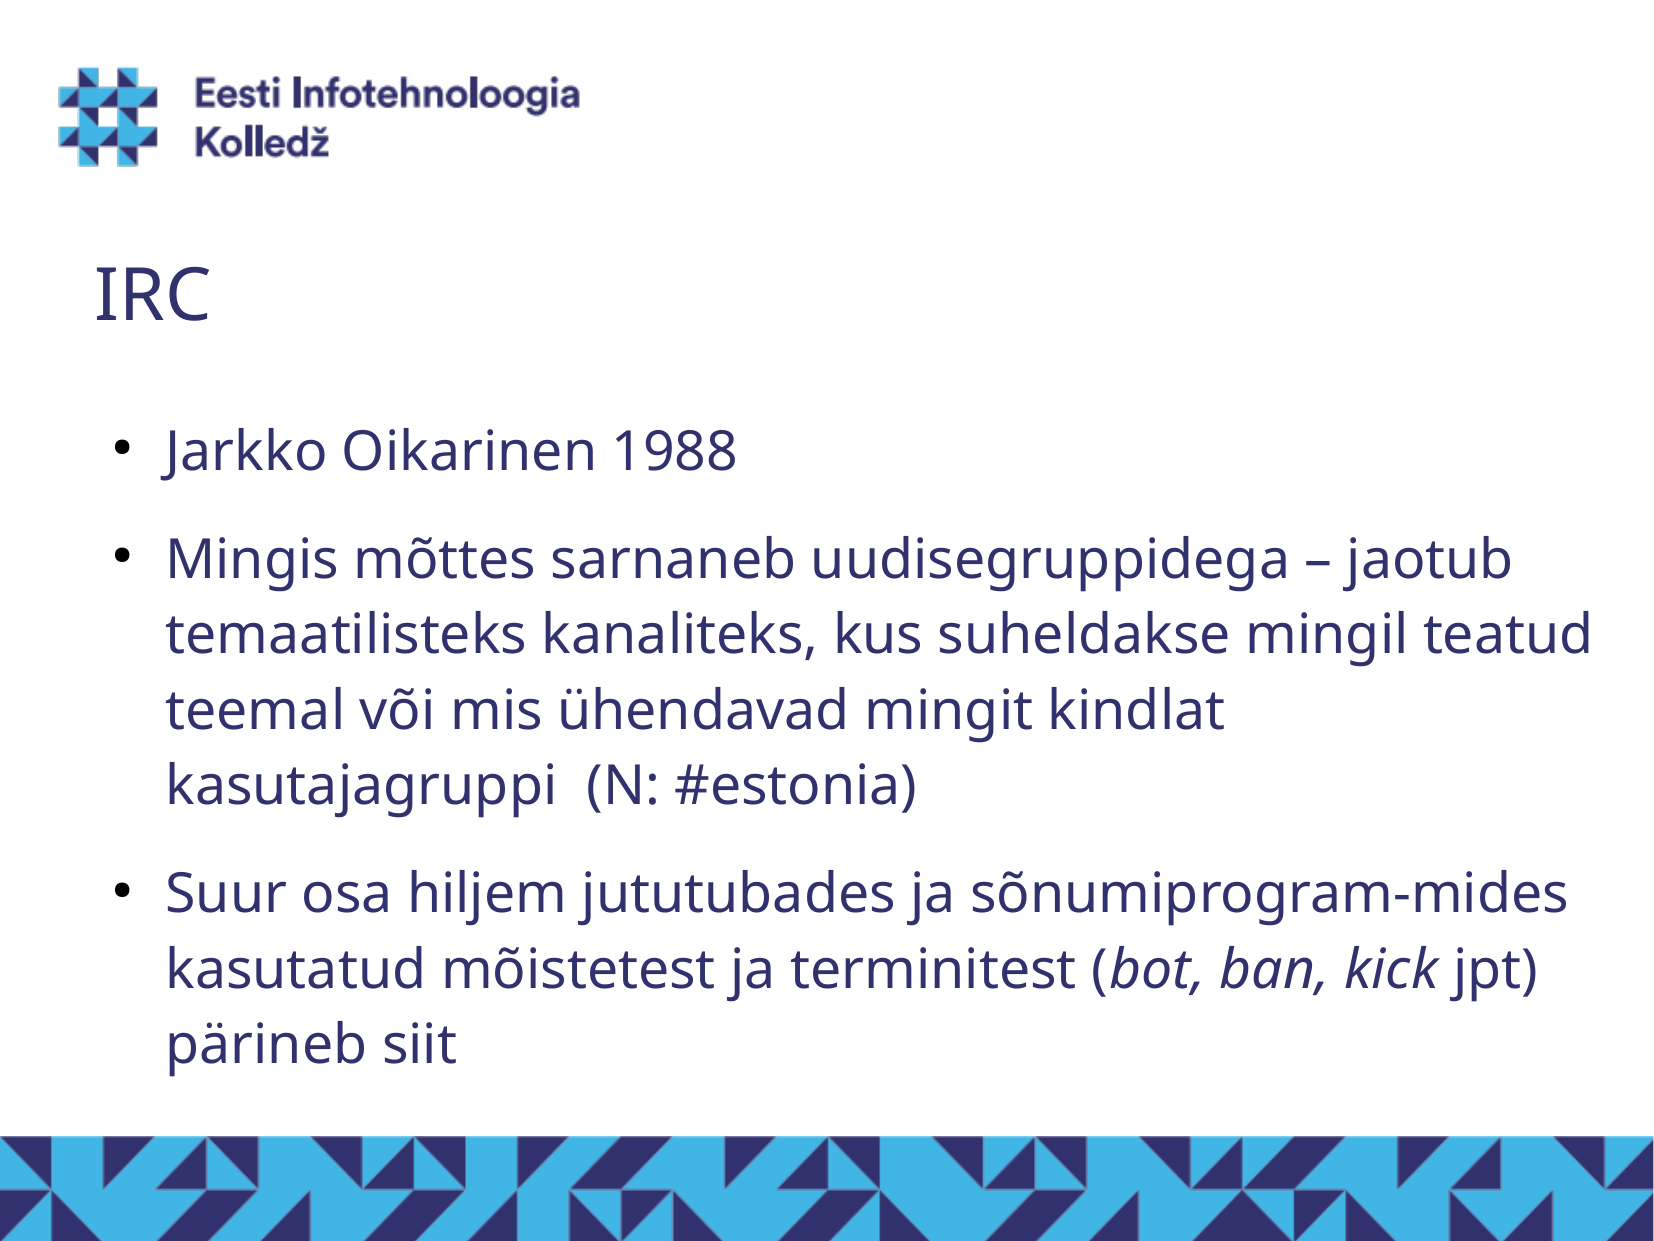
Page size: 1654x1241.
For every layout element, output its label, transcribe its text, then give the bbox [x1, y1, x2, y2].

list Jarkko Oikarinen 1988 Mingis mõttes sarnaneb uudisegruppidega – jaotub temaatilisteks kanaliteks, kus suheldakse mingil teatud teemal või mis ühendavad mingit kindlat kasutajagruppi (N: #estonia) Suur osa hiljem jututubades ja sõnumiprogram-mides kasutatud mõistetest ja terminitest (bot, ban, kick jpt) pärineb siit [94, 411, 1607, 1111]
title IRC [94, 188, 1607, 396]
